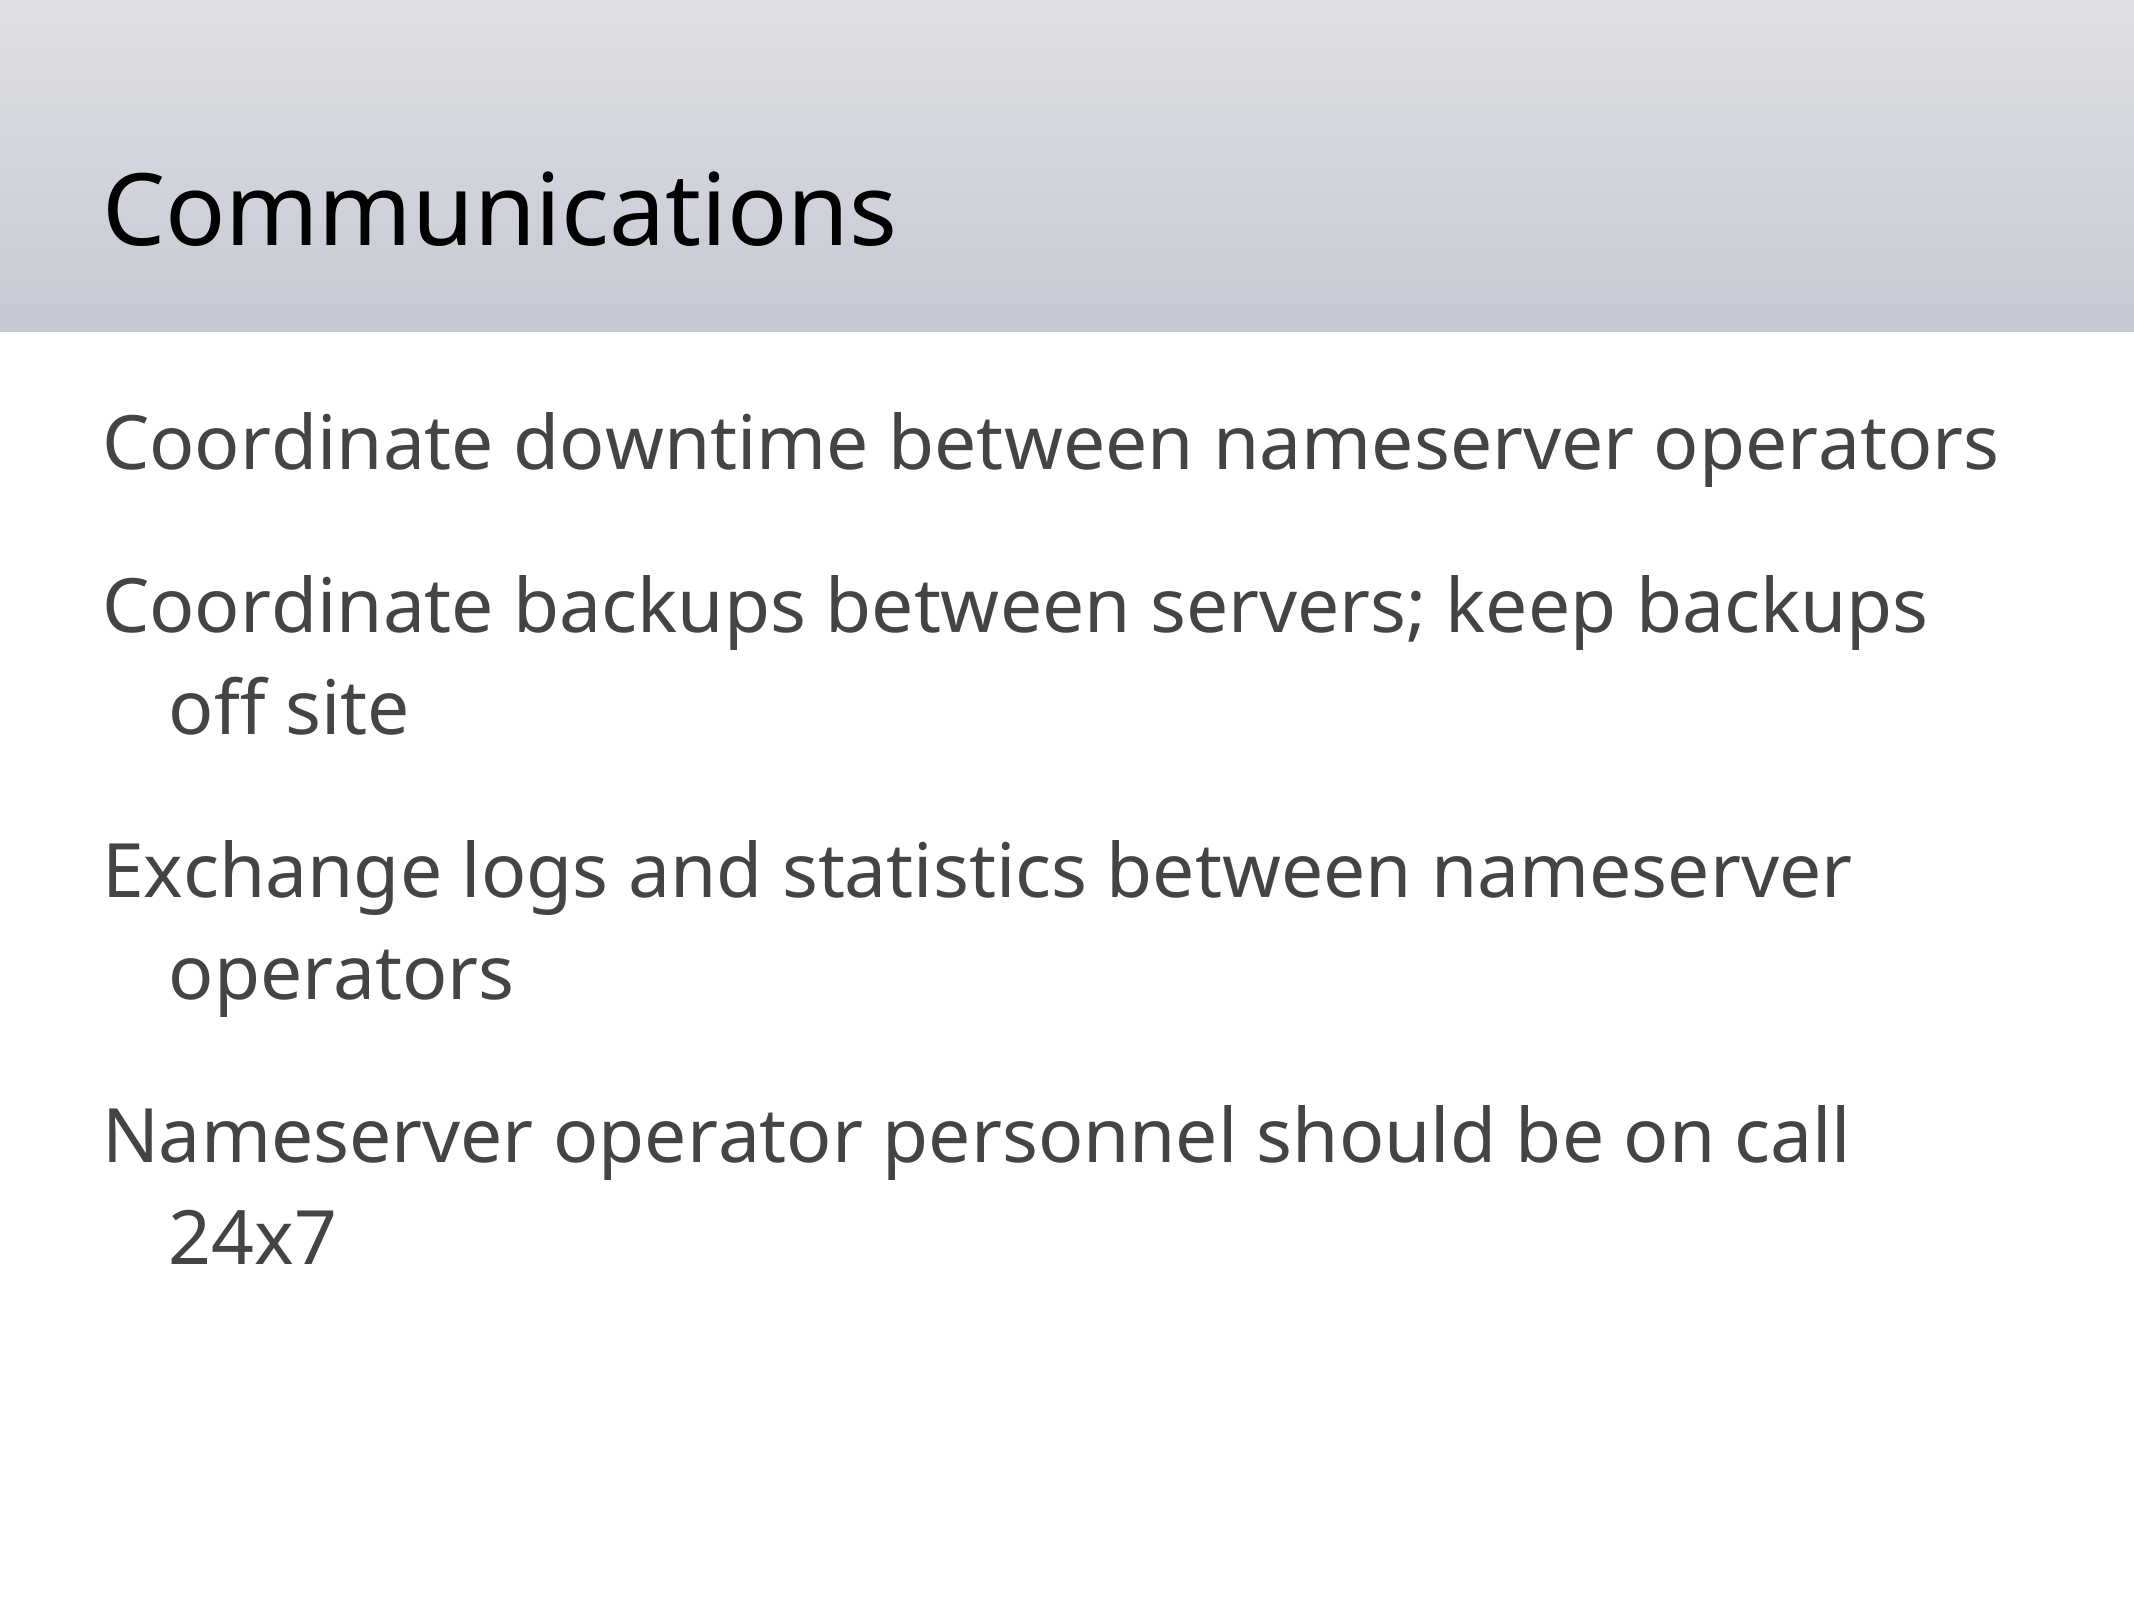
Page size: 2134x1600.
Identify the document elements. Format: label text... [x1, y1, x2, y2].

list Coordinate downtime between nameserver operators Coordinate backups between servers; keep backups off site Exchange logs and statistics between nameserver operators Nameserver operator personnel should be on call 24x7 [93, 381, 2040, 1459]
title Communications [93, 54, 2040, 284]
text_box [0, 0, 2134, 332]
